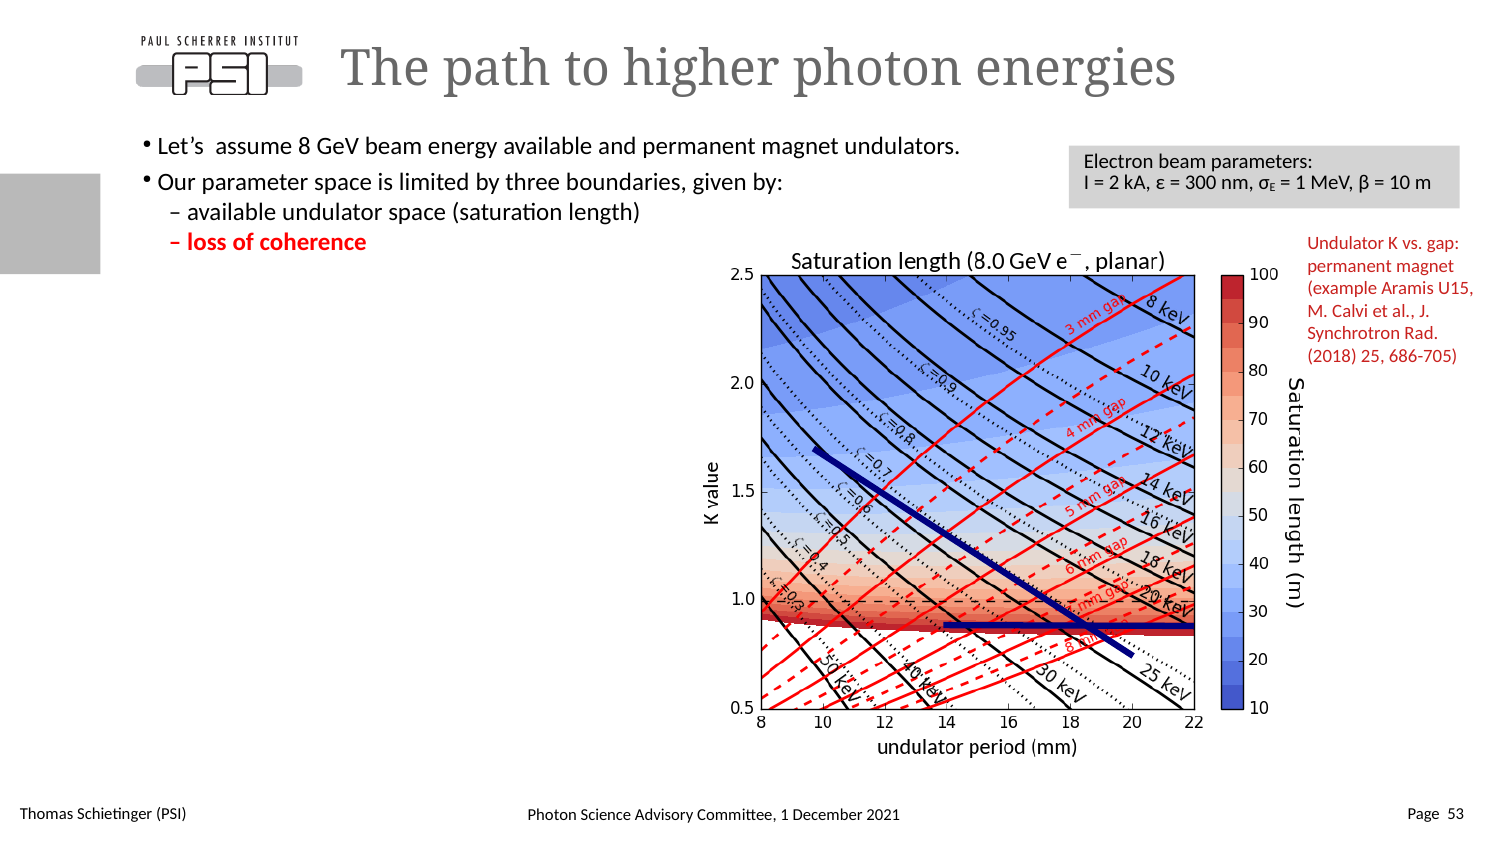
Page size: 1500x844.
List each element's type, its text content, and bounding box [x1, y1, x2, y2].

list Let’s assume 8 GeV beam energy available and permanent magnet undulators. Our parameter space is limited by three boundaries, given by: – available undulator space (saturation length) – loss of coherence [135, 129, 1002, 766]
title The path to higher photon energies [340, 35, 1442, 98]
text_box Electron beam parameters: I = 2 kA, ε = 300 nm, σE = 1 MeV, β = 10 m [1068, 145, 1460, 209]
picture [1002, 576, 1073, 622]
list Undulator K vs. gap: permanent magnet (example Aramis U15, M. Calvi et al., J. Synchrotron Rad.(2018) 25, 686-705) [1307, 230, 1488, 376]
picture [652, 217, 1343, 795]
